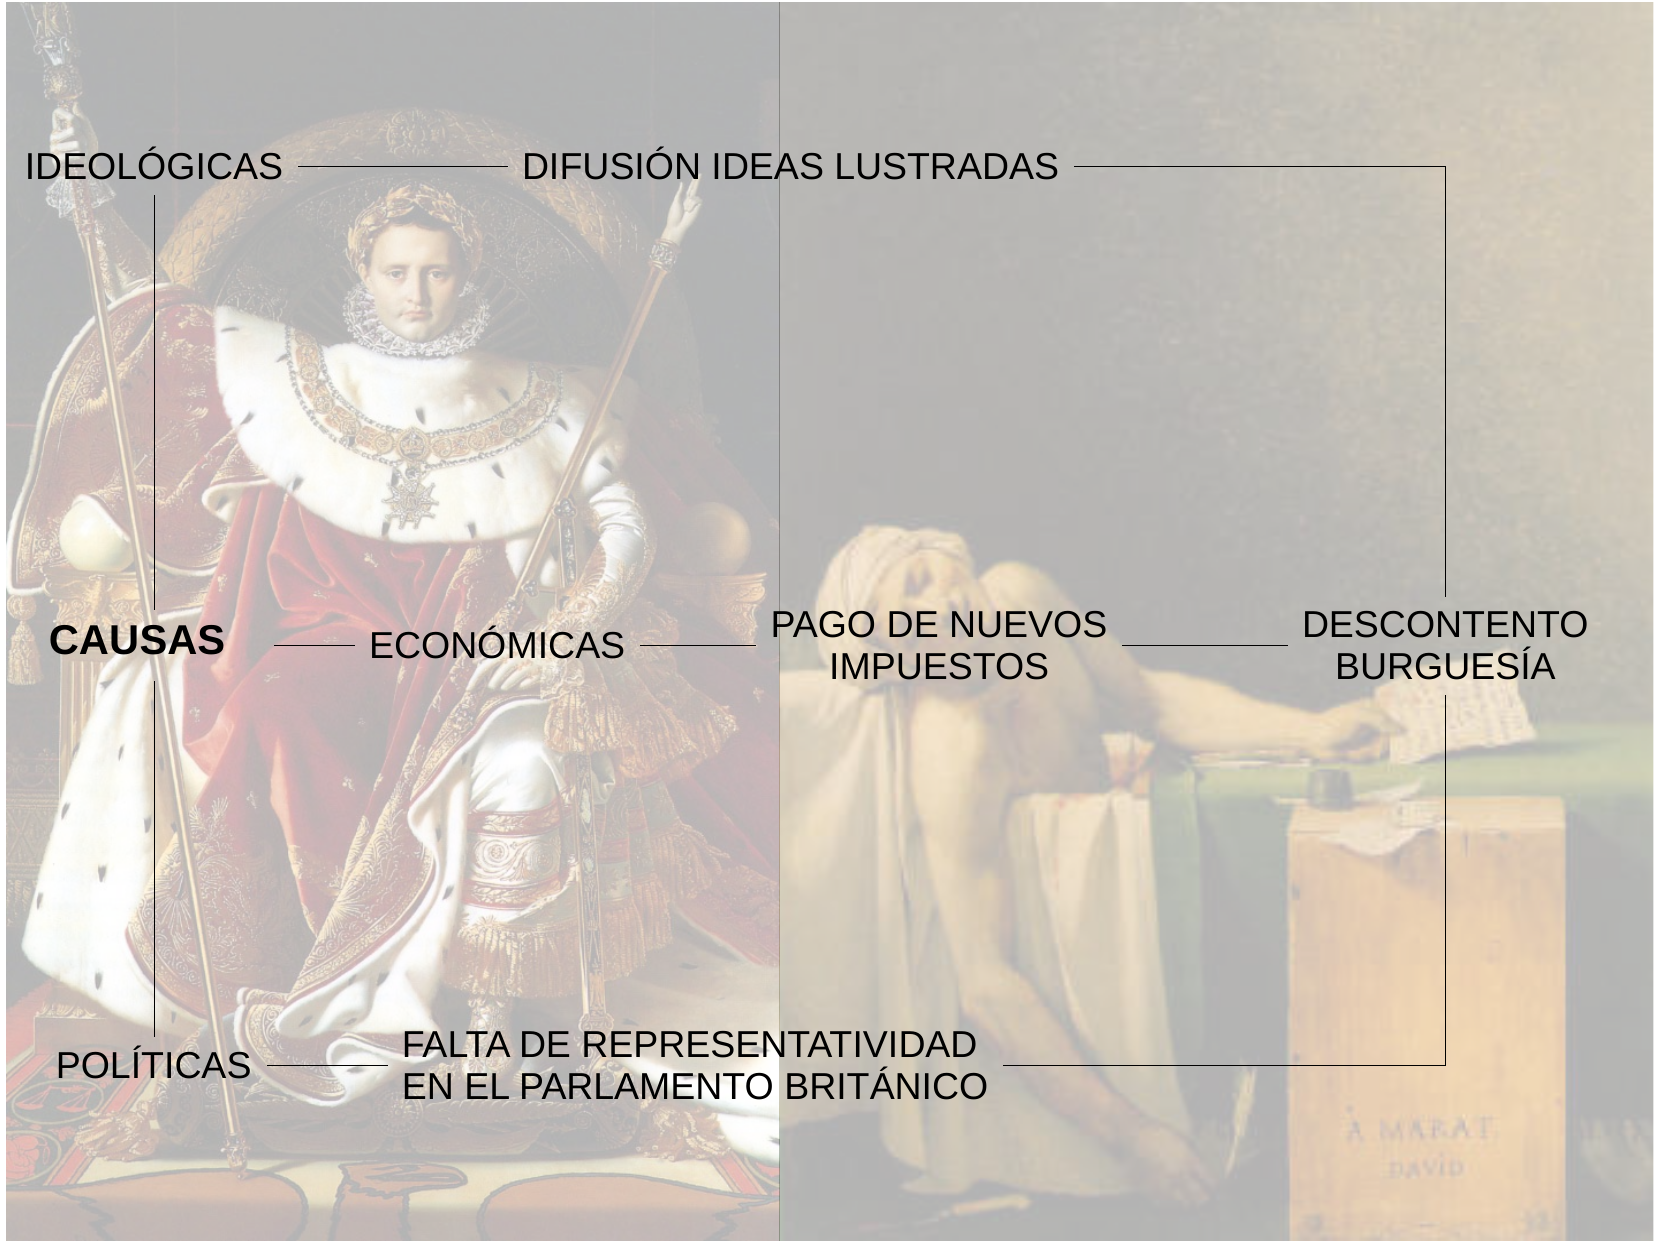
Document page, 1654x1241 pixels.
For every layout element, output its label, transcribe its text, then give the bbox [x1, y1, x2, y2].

picture [6, 2, 1654, 1241]
text_box DIFUSIÓN IDEAS LUSTRADAS [507, 138, 1075, 196]
text_box CAUSAS [34, 609, 275, 682]
text_box FALTA DE REPRESENTATIVIDAD EN EL PARLAMENTO BRITÁNICO [387, 1015, 1004, 1115]
text_box DESCONTENTO BURGUESÍA [1287, 596, 1605, 696]
text_box ECONÓMICAS [354, 617, 641, 675]
text_box PAGO DE NUEVOS IMPUESTOS [755, 596, 1123, 696]
text_box IDEOLÓGICAS [10, 138, 299, 196]
text_box POLÍTICAS [41, 1036, 268, 1094]
